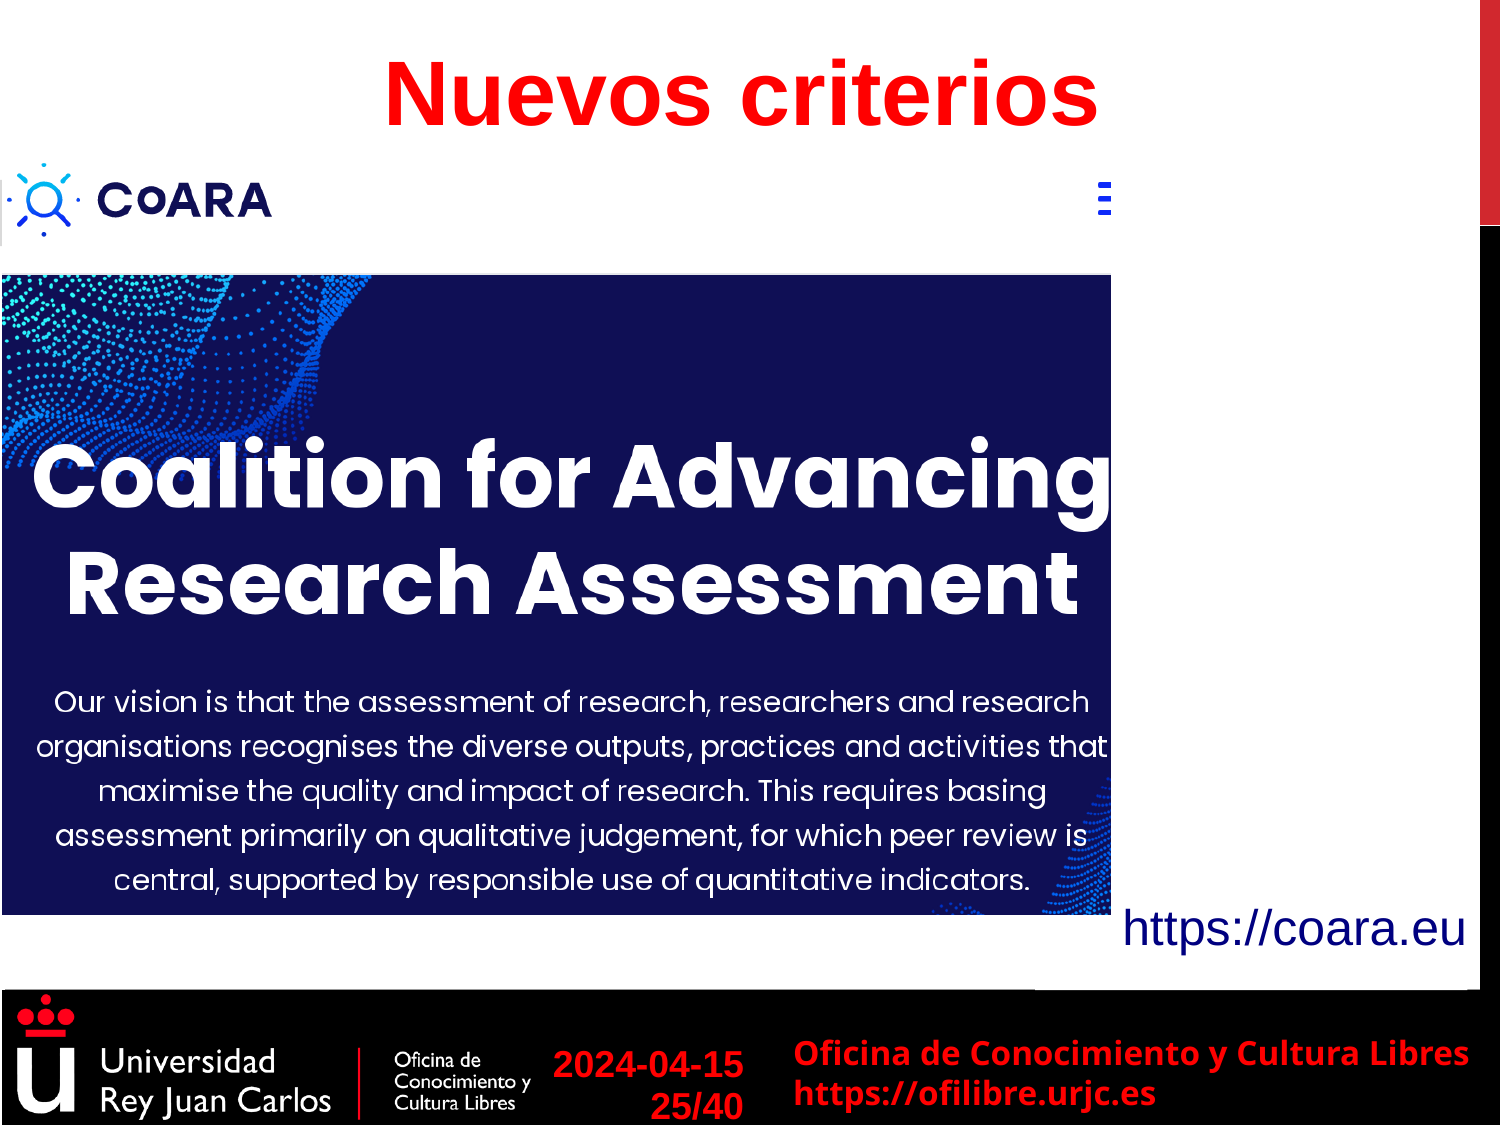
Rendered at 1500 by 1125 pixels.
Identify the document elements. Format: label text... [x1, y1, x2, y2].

list https://coara.eu [1035, 900, 1468, 991]
picture [2, 151, 1111, 915]
picture [17, 994, 531, 1120]
title Nuevos criterios [120, 0, 1366, 197]
